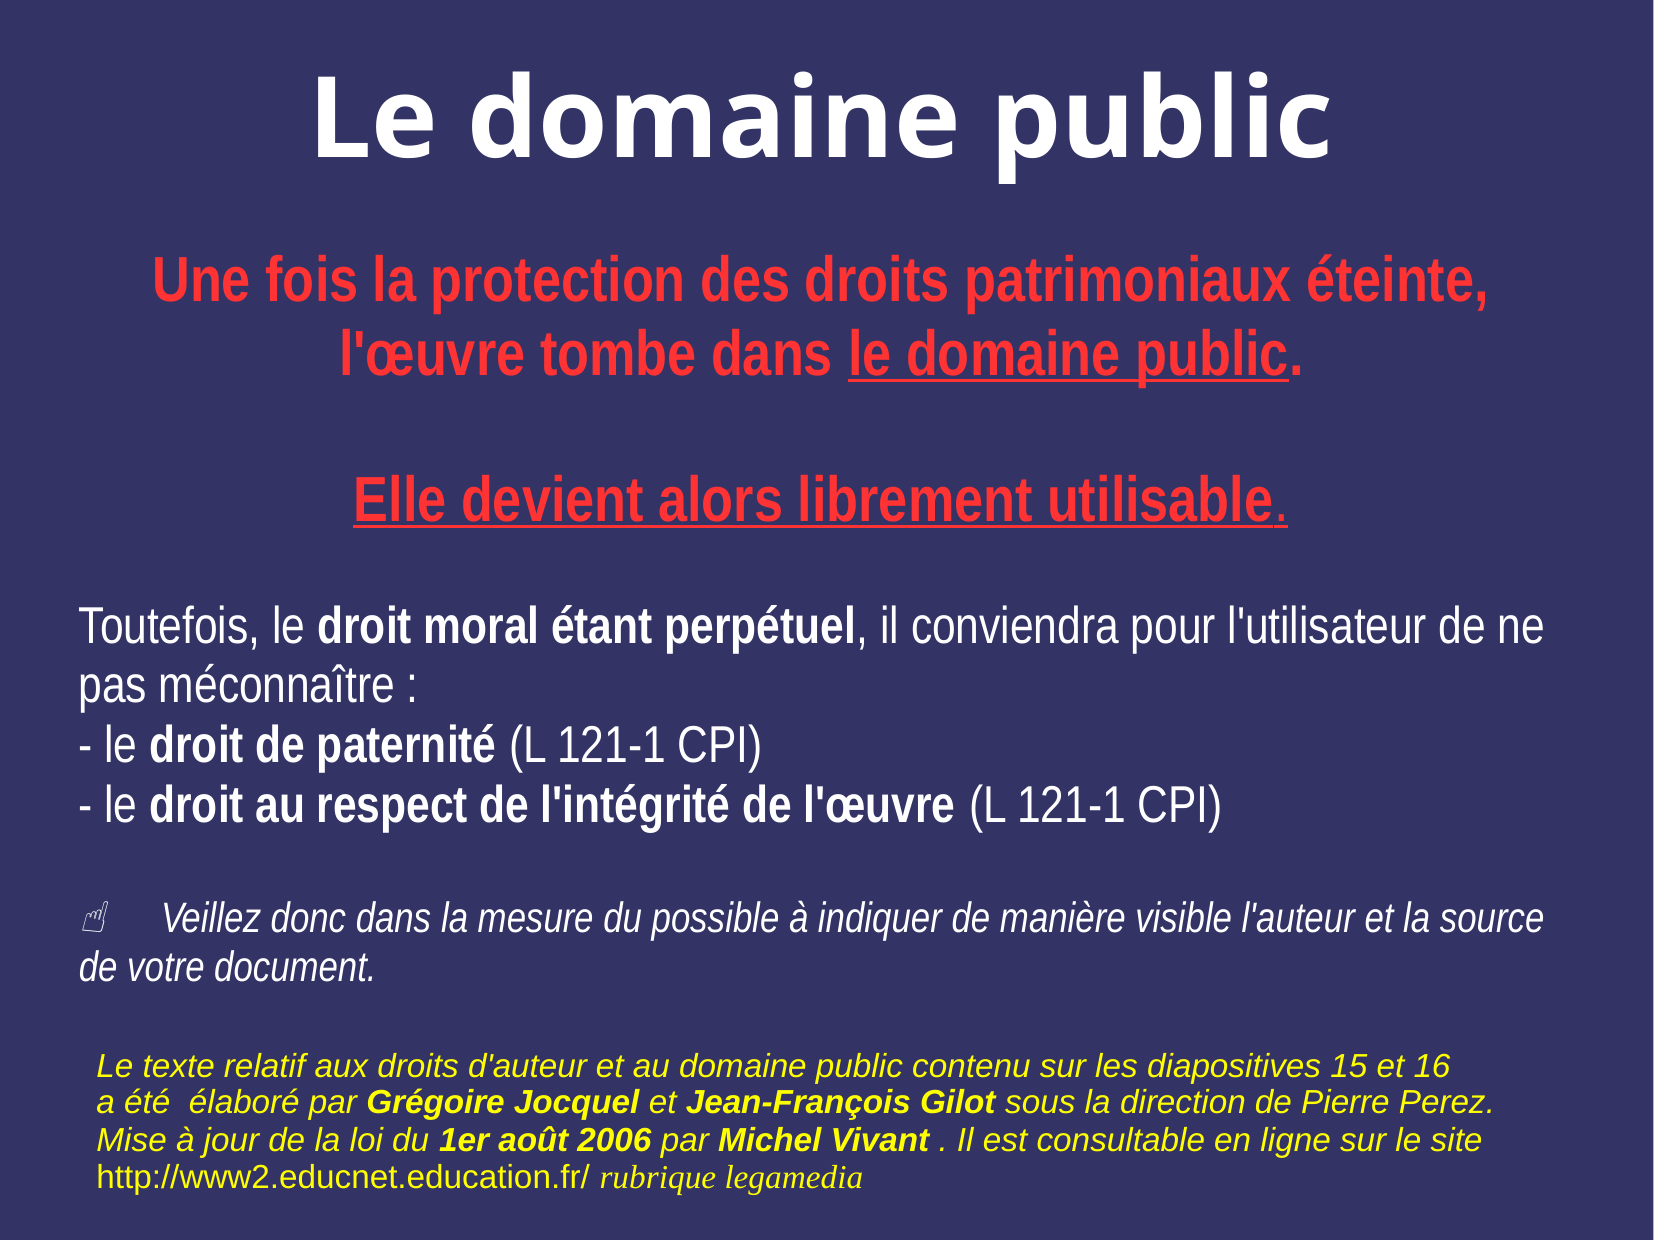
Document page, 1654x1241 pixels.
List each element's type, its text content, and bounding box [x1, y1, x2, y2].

title Le domaine public [76, 29, 1565, 198]
chart [77, 182, 1564, 1093]
text_box Le texte relatif aux droits d'auteur et au domaine public contenu sur les diapositives 15 et 16 a été élaboré par Grégoire Jocquel et Jean-François Gilot sous la direction de Pierre Perez. Mise à jour de la loi du 1er août 2006 par Michel Vivant . Il est consultable en ligne sur le site http://www2.educnet.education.fr/ rubrique legamedia [59, 1032, 1534, 1210]
